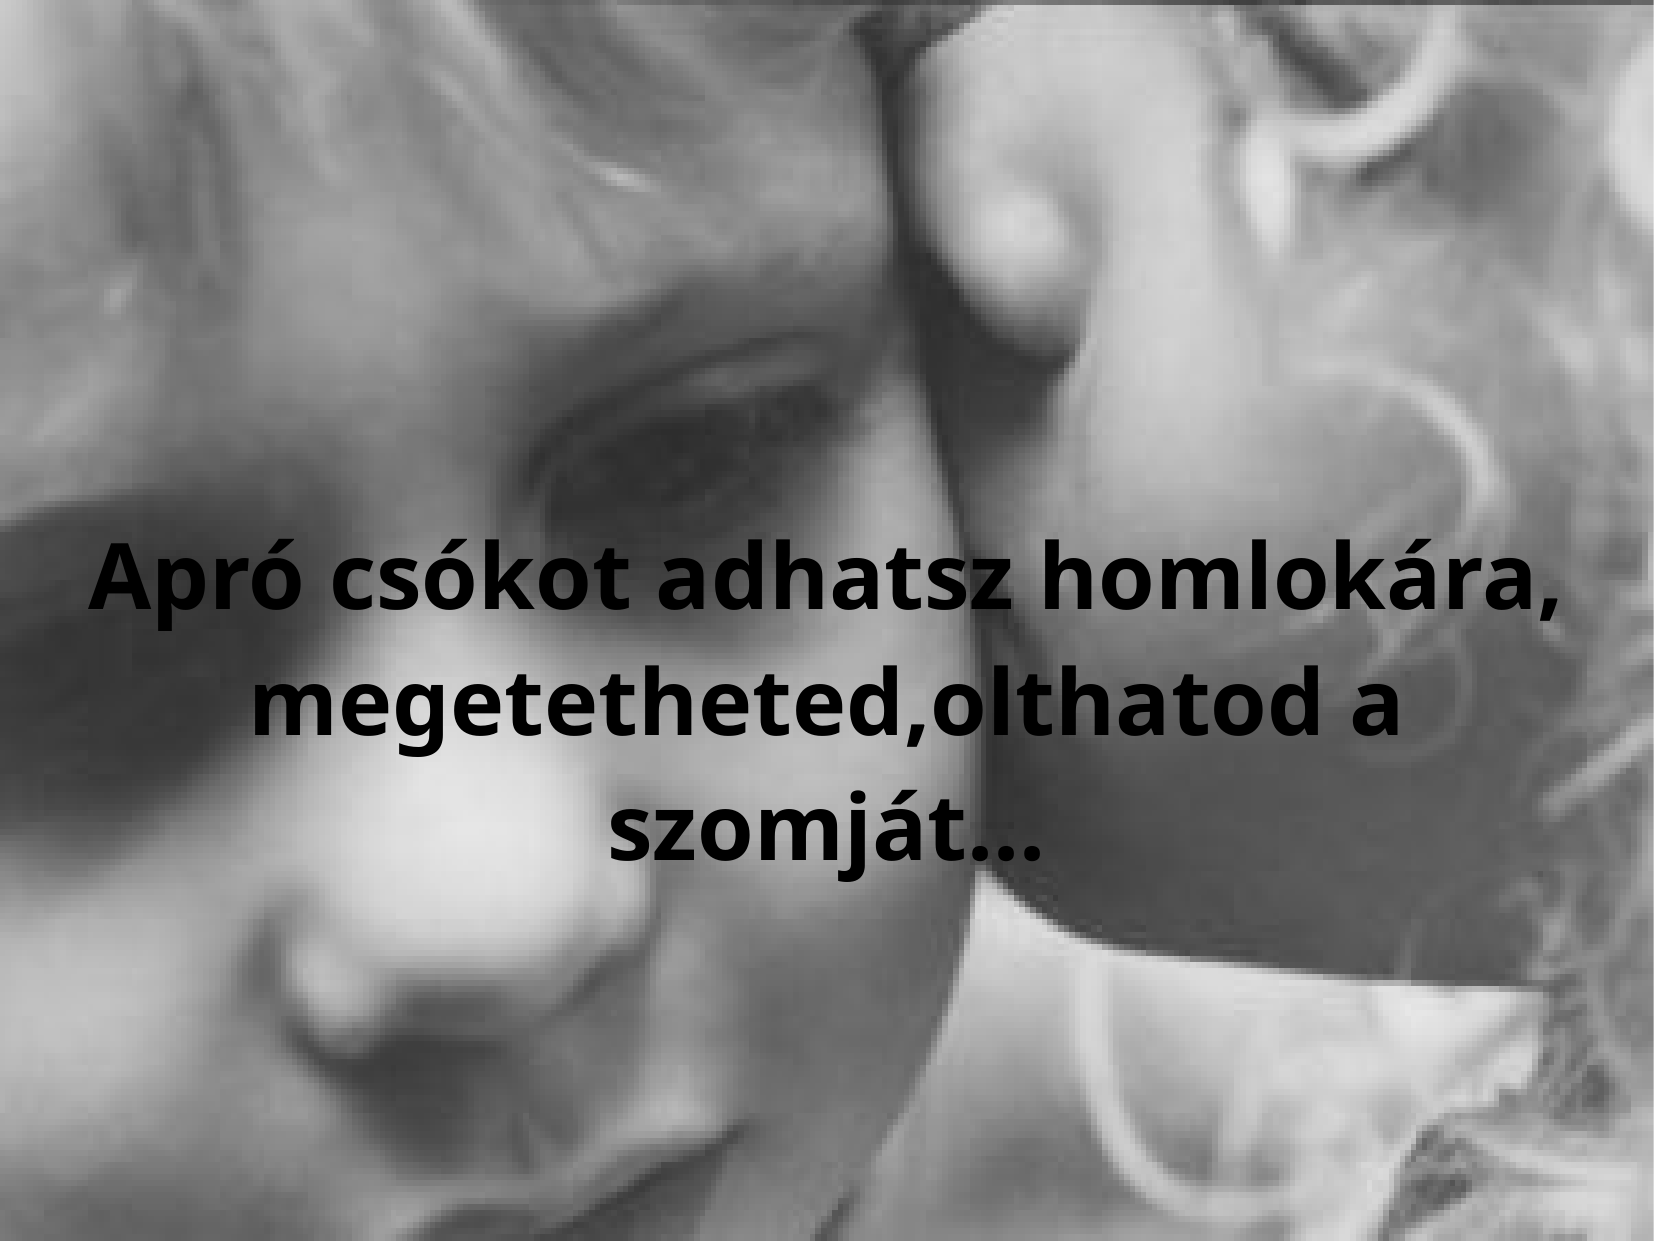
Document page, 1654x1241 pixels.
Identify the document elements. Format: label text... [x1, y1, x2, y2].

subtitle Apró csókot adhatsz homlokára, megetetheted,olthatod a szomját... [82, 290, 1571, 1109]
picture [0, 0, 1654, 1241]
